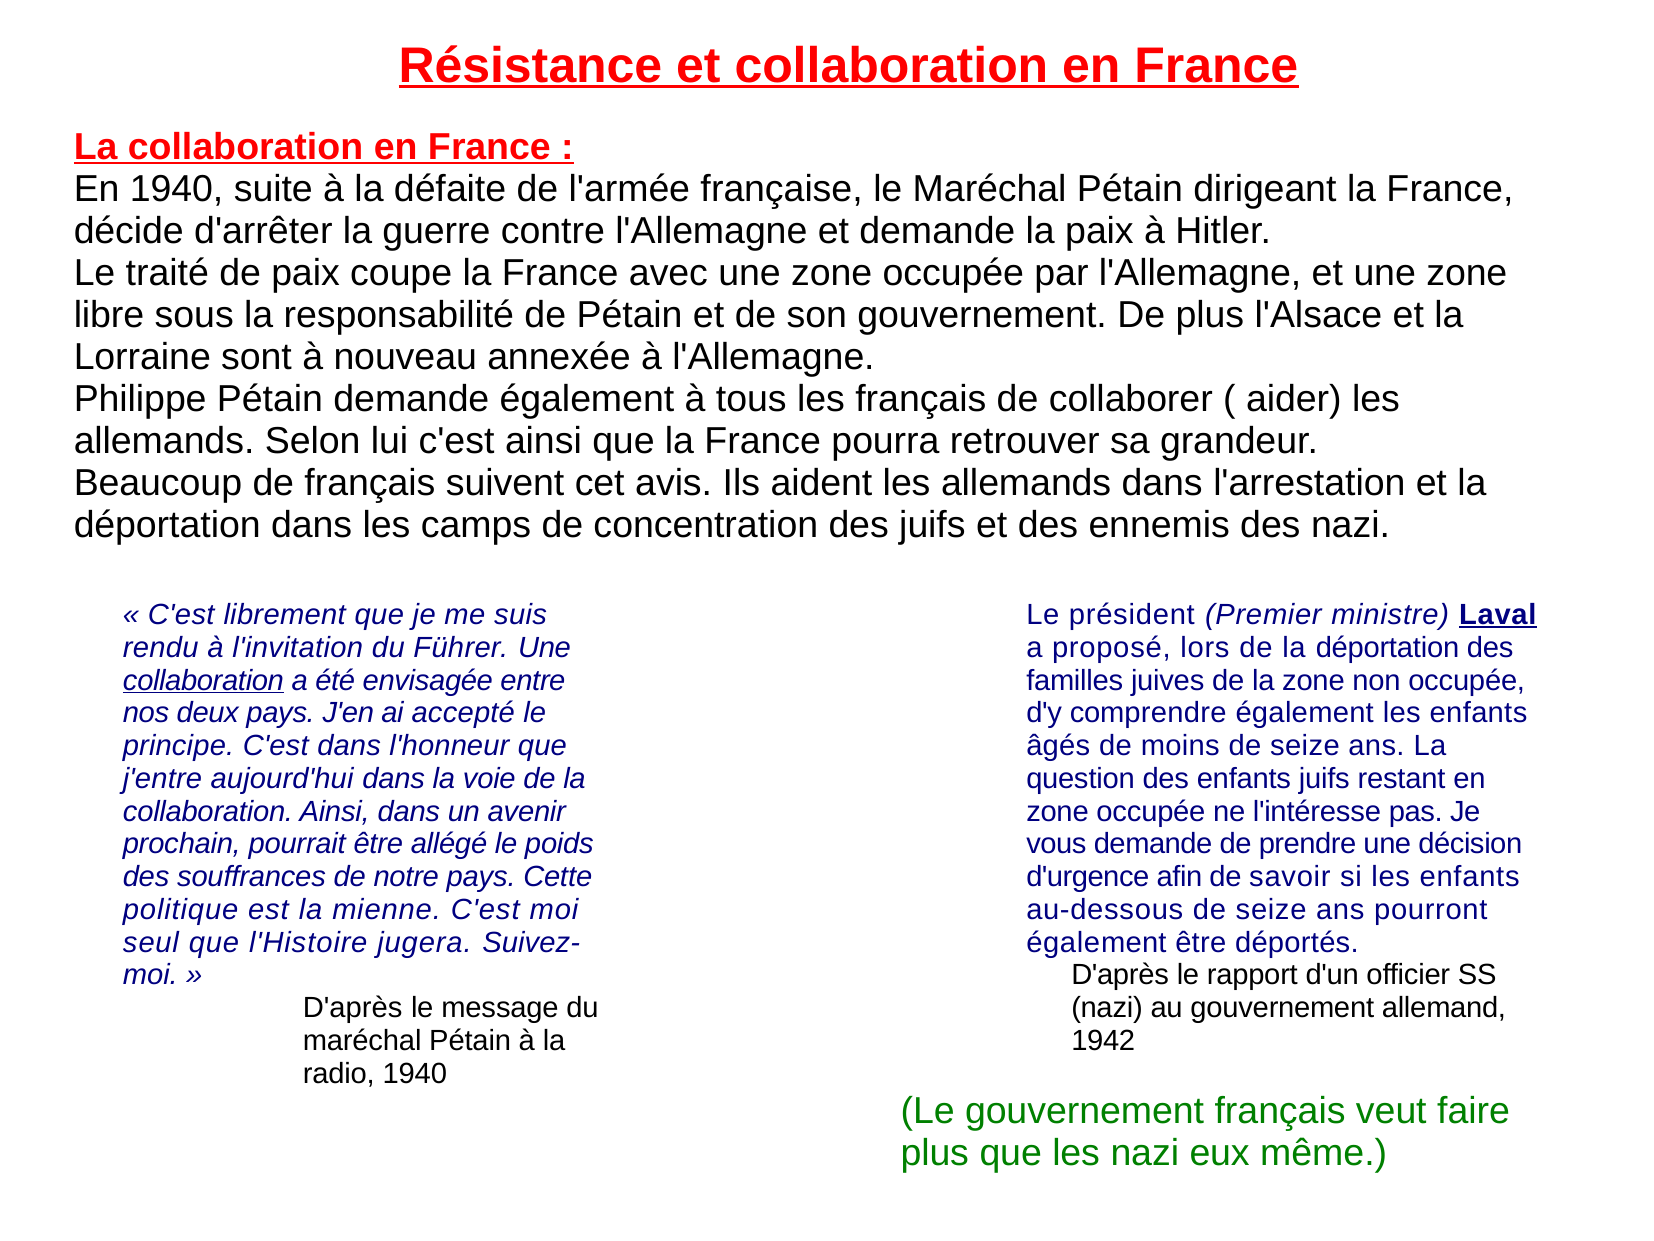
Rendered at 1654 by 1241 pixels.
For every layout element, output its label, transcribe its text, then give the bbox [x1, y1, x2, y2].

text_box Résistance et collaboration en France [383, 29, 1418, 102]
text_box Le président (Premier ministre) Laval a proposé, lors de la déportation des familles juives de la zone non occupée, d'y comprendre également les enfants âgés de moins de seize ans. La question des enfants juifs restant en zone occupée ne l'intéresse pas. Je vous demande de prendre une décision d'urgence afin de savoir si les enfants au-dessous de seize ans pourront également être déportés. D'après le rapport d'un officier SS (nazi) au gouvernement allemand, 1942 [1003, 590, 1584, 1082]
text_box « C'est librement que je me suis rendu à l'invitation du Führer. Une collaboration a été envisagée entre nos deux pays. J'en ai accepté le principe. C'est dans l'honneur que j'entre aujourd'hui dans la voie de la collaboration. Ainsi, dans un avenir prochain, pourrait être allégé le poids des souffrances de notre pays. Cette politique est la mienne. C'est moi seul que l'Histoire jugera. Suivez-moi. » D'après le message du maréchal Pétain à la radio, 1940 [100, 590, 650, 1169]
text_box La collaboration en France : En 1940, suite à la défaite de l'armée française, le Maréchal Pétain dirigeant la France, décide d'arrêter la guerre contre l'Allemagne et demande la paix à Hitler. Le traité de paix coupe la France avec une zone occupée par l'Allemagne, et une zone libre sous la responsabilité de Pétain et de son gouvernement. De plus l'Alsace et la Lorraine sont à nouveau annexée à l'Allemagne. Philippe Pétain demande également à tous les français de collaborer ( aider) les allemands. Selon lui c'est ainsi que la France pourra retrouver sa grandeur. Beaucoup de français suivent cet avis. Ils aident les allemands dans l'arrestation et la déportation dans les camps de concentration des juifs et des ennemis des nazi. [59, 118, 1565, 555]
text_box (Le gouvernement français veut faire plus que les nazi eux même.) [885, 1082, 1595, 1182]
